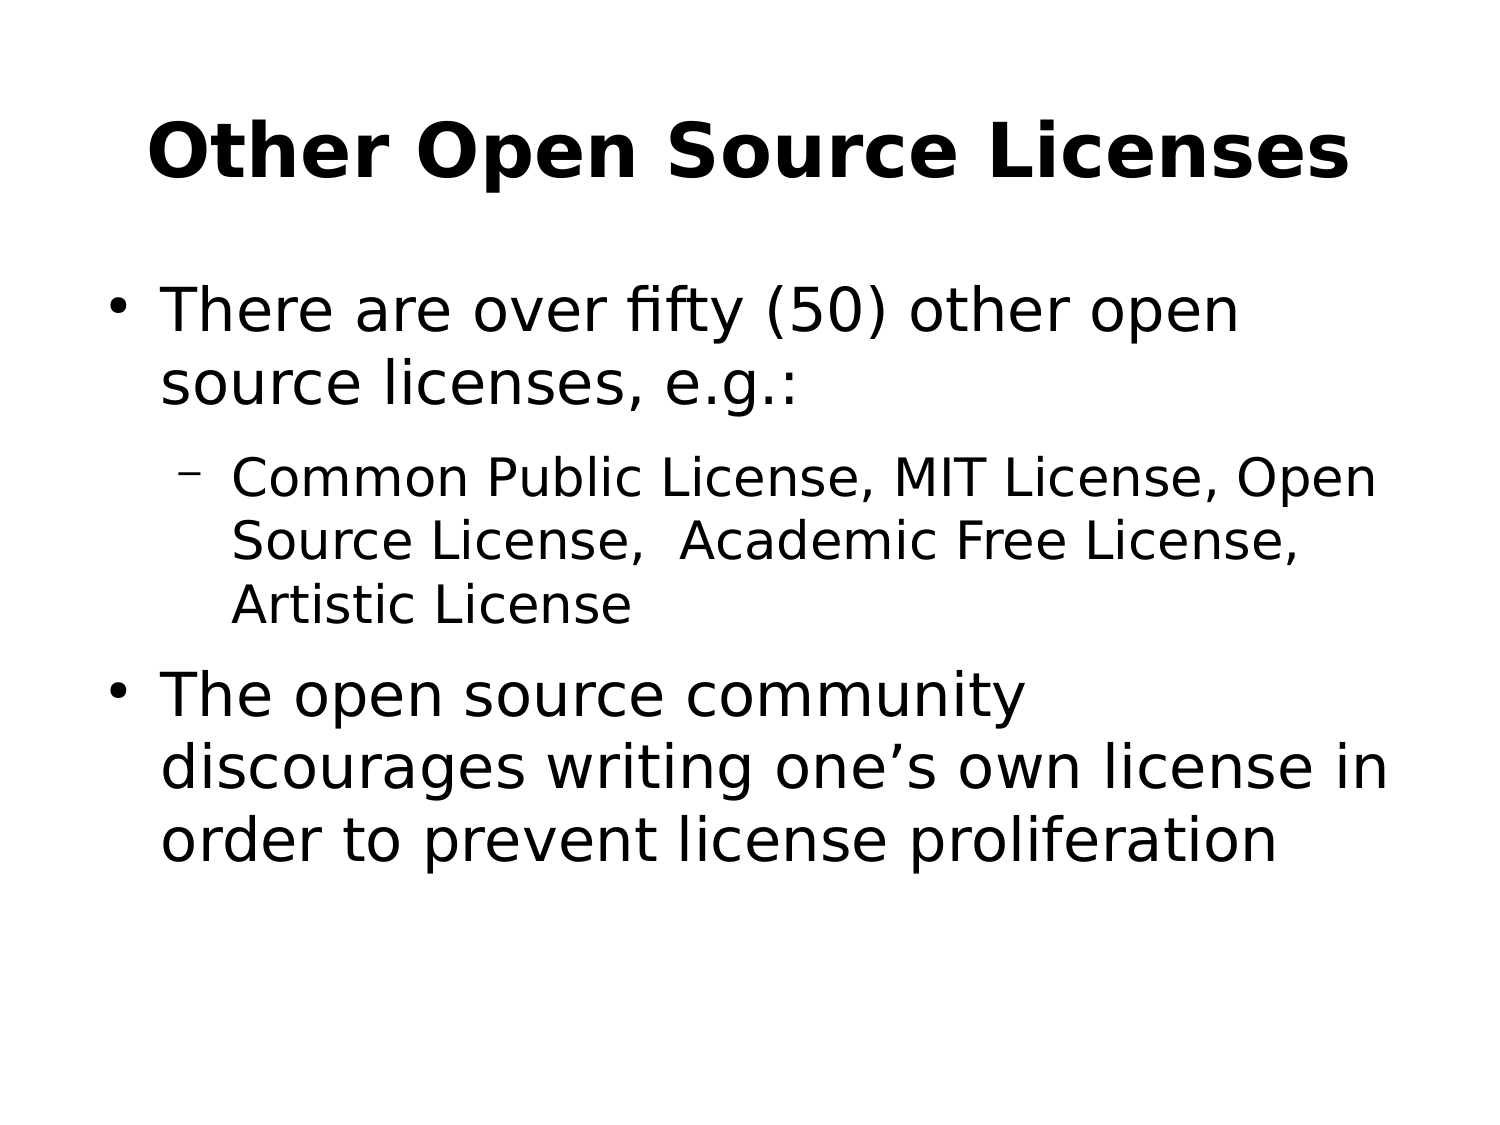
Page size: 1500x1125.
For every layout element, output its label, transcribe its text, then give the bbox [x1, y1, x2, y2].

list There are over fifty (50) other open source licenses, e.g.: Common Public License, MIT License, Open Source License, Academic Free License, Artistic License The open source community discourages writing one’s own license in order to prevent license proliferation [75, 263, 1425, 1063]
title Other Open Source Licenses [75, 68, 1425, 201]
